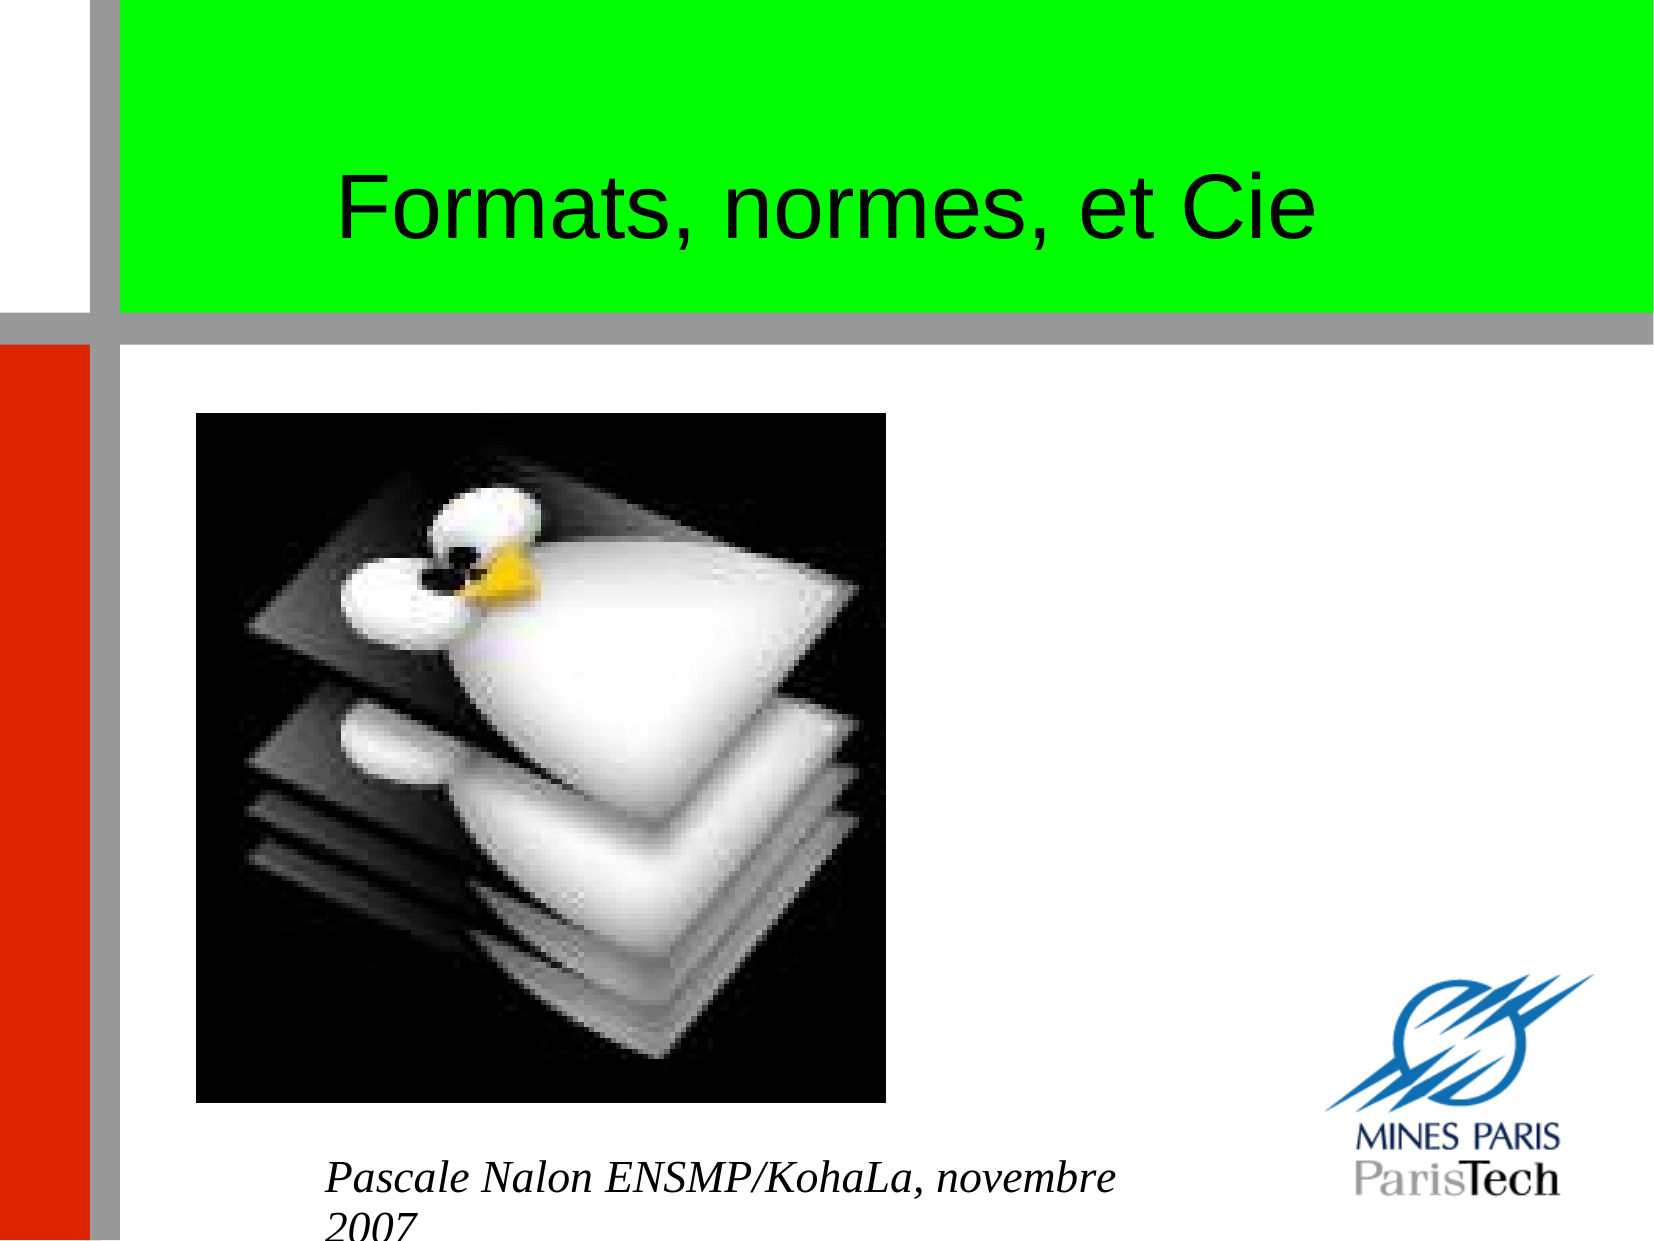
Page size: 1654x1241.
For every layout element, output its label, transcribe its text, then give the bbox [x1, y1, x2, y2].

picture [196, 413, 886, 1103]
text_box Pascale Nalon ENSMP/KohaLa, novembre 2007 [324, 1151, 1219, 1203]
title Formats, normes, et Cie [121, 102, 1534, 311]
picture [1325, 974, 1595, 1197]
